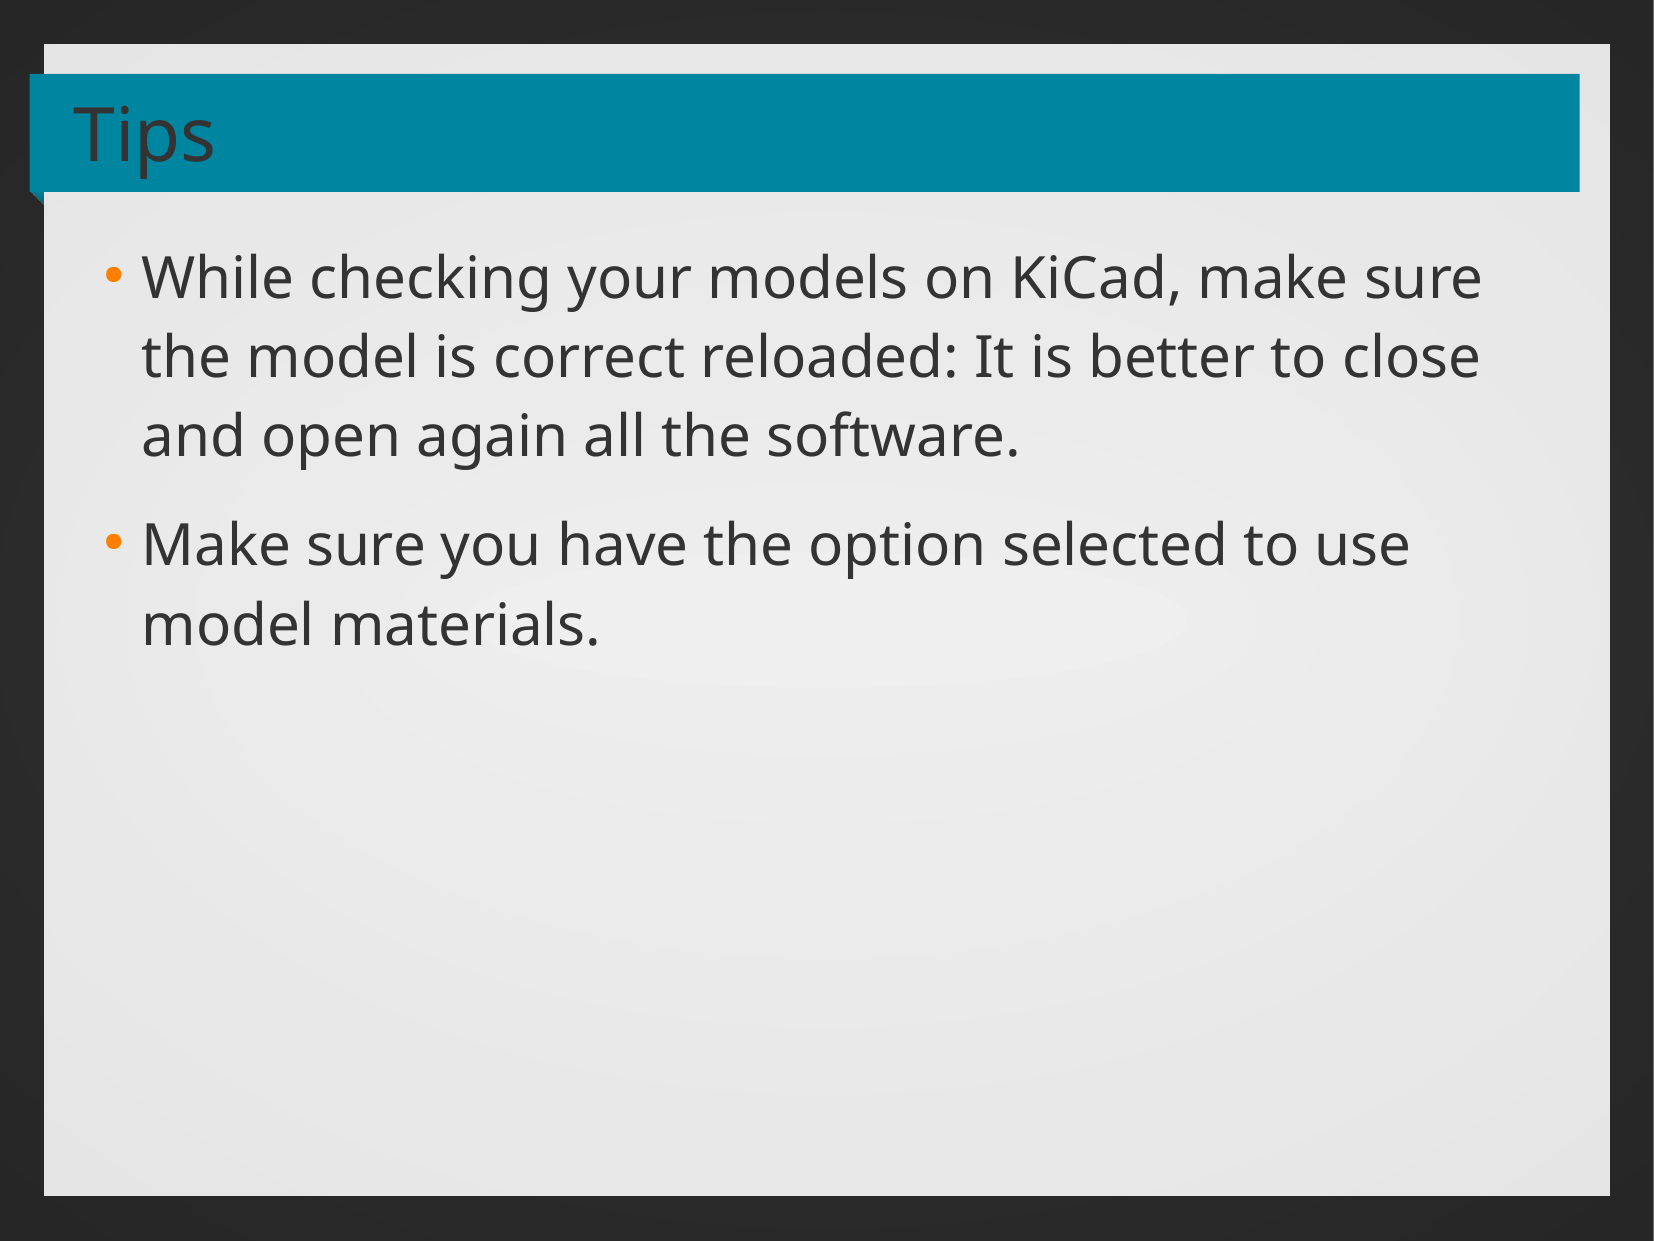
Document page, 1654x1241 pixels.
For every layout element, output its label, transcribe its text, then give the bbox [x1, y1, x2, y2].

title Tips [73, 73, 1565, 192]
list While checking your models on KiCad, make sure the model is correct reloaded: It is better to close and open again all the software. Make sure you have the option selected to use model materials. [73, 236, 1580, 1167]
